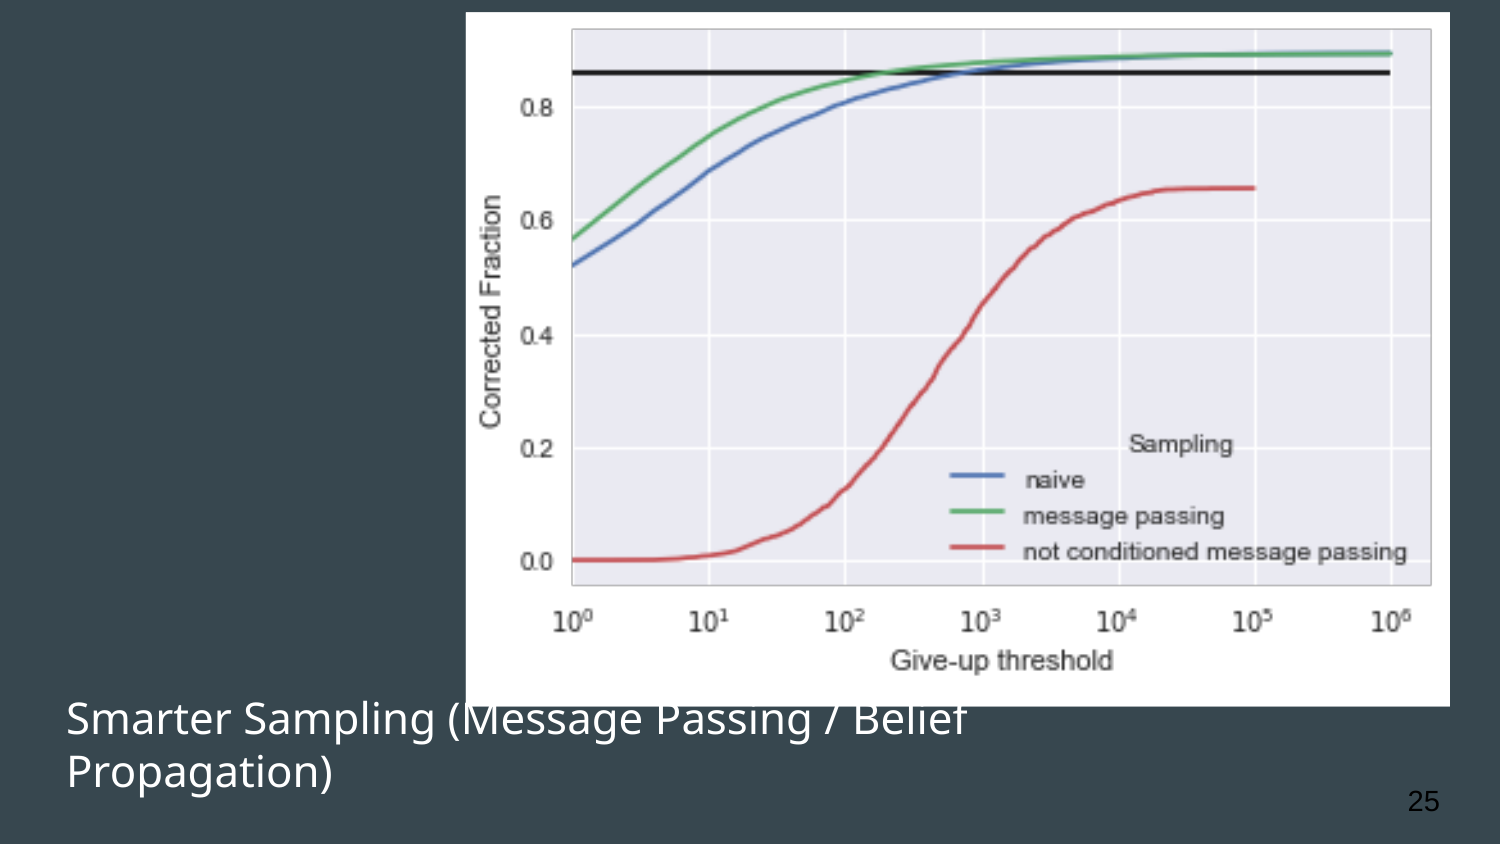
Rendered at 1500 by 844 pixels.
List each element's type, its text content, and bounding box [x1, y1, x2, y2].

slide_number <number> [1392, 767, 1483, 833]
text_box [465, 695, 1450, 707]
list Smarter Sampling (Message Passing / Belief Propagation) [51, 694, 1036, 794]
picture [465, 12, 1450, 695]
